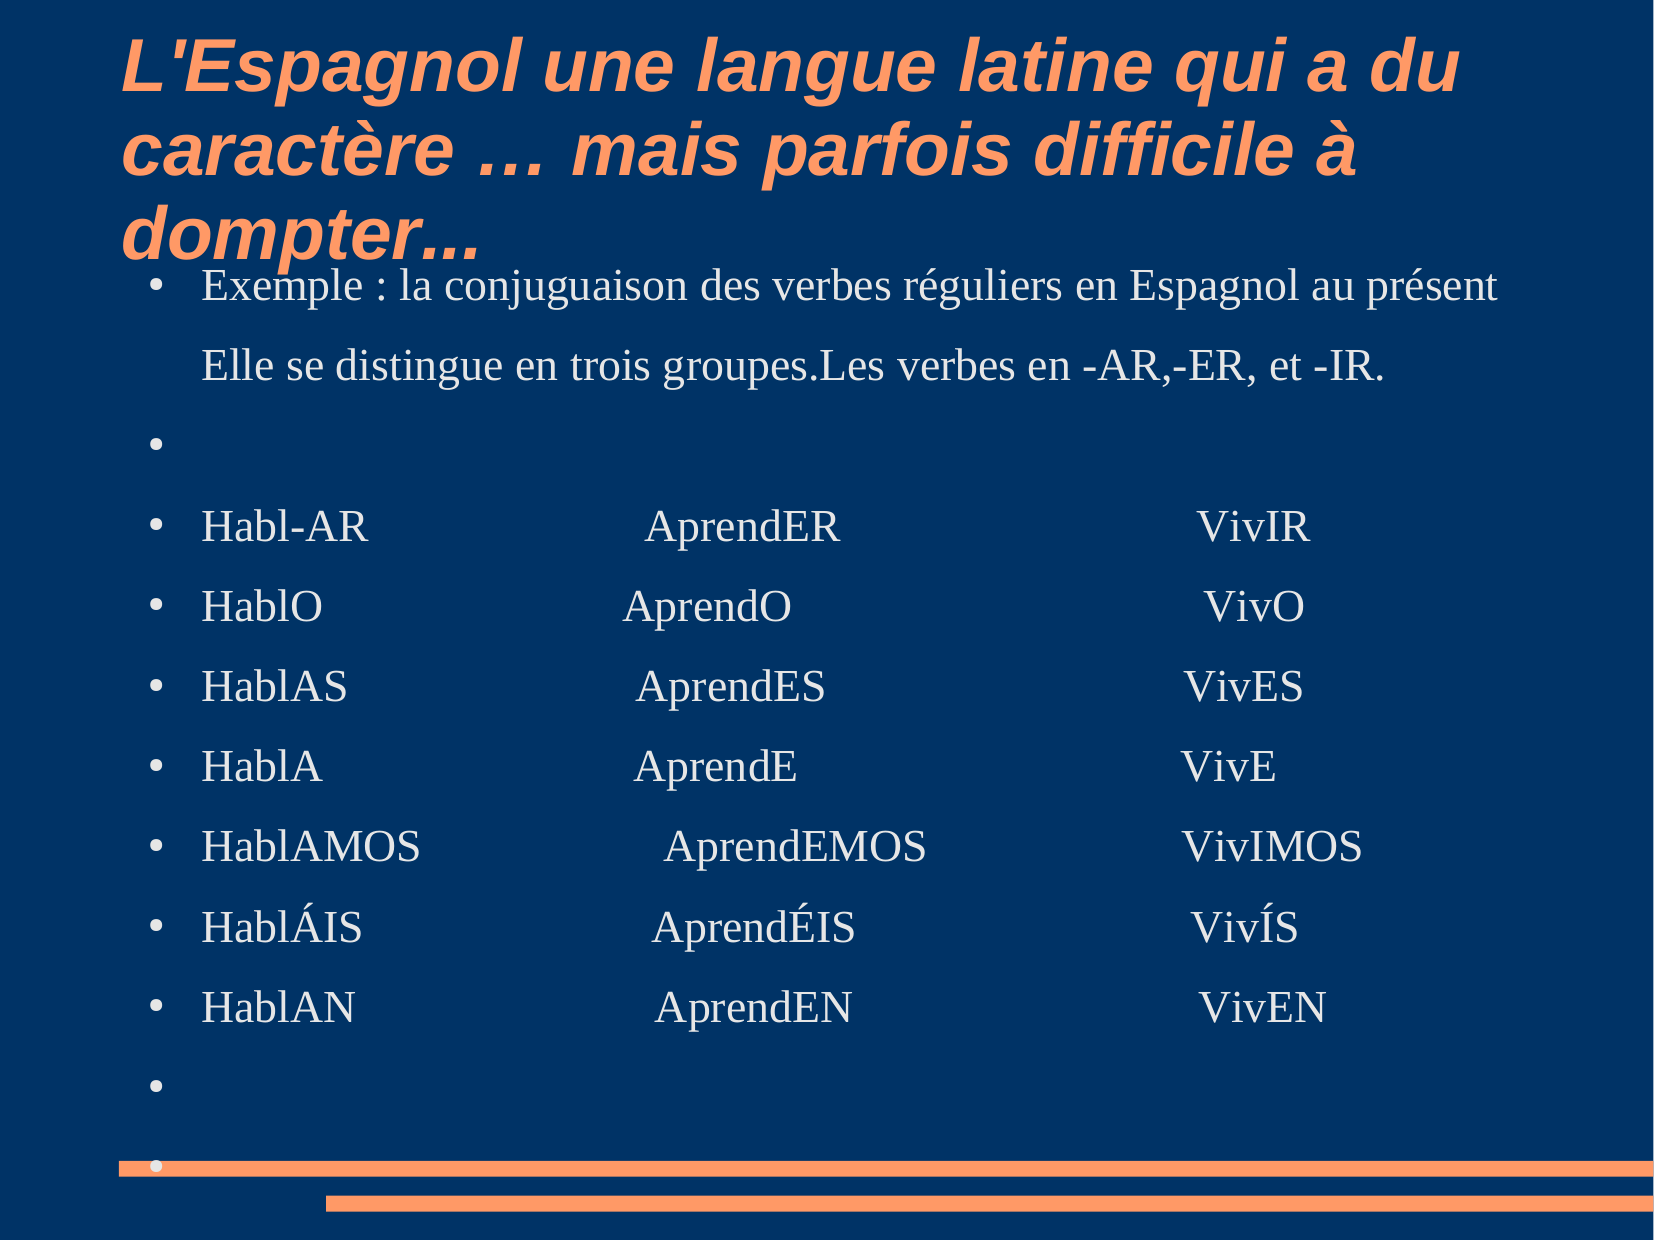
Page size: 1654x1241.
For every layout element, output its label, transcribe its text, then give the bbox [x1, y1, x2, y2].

list Exemple : la conjuguaison des verbes réguliers en Espagnol au présent Elle se distingue en trois groupes.Les verbes en -AR,-ER, et -IR. Habl-AR AprendER VivIR HablO AprendO VivO HablAS AprendES VivES HablA AprendE VivE HablAMOS AprendEMOS VivIMOS HablÁIS AprendÉIS VivÍS HablAN AprendEN VivEN [130, 259, 1570, 1241]
title L'Espagnol une langue latine qui a du caractère … mais parfois difficile à dompter... [121, 23, 1534, 276]
